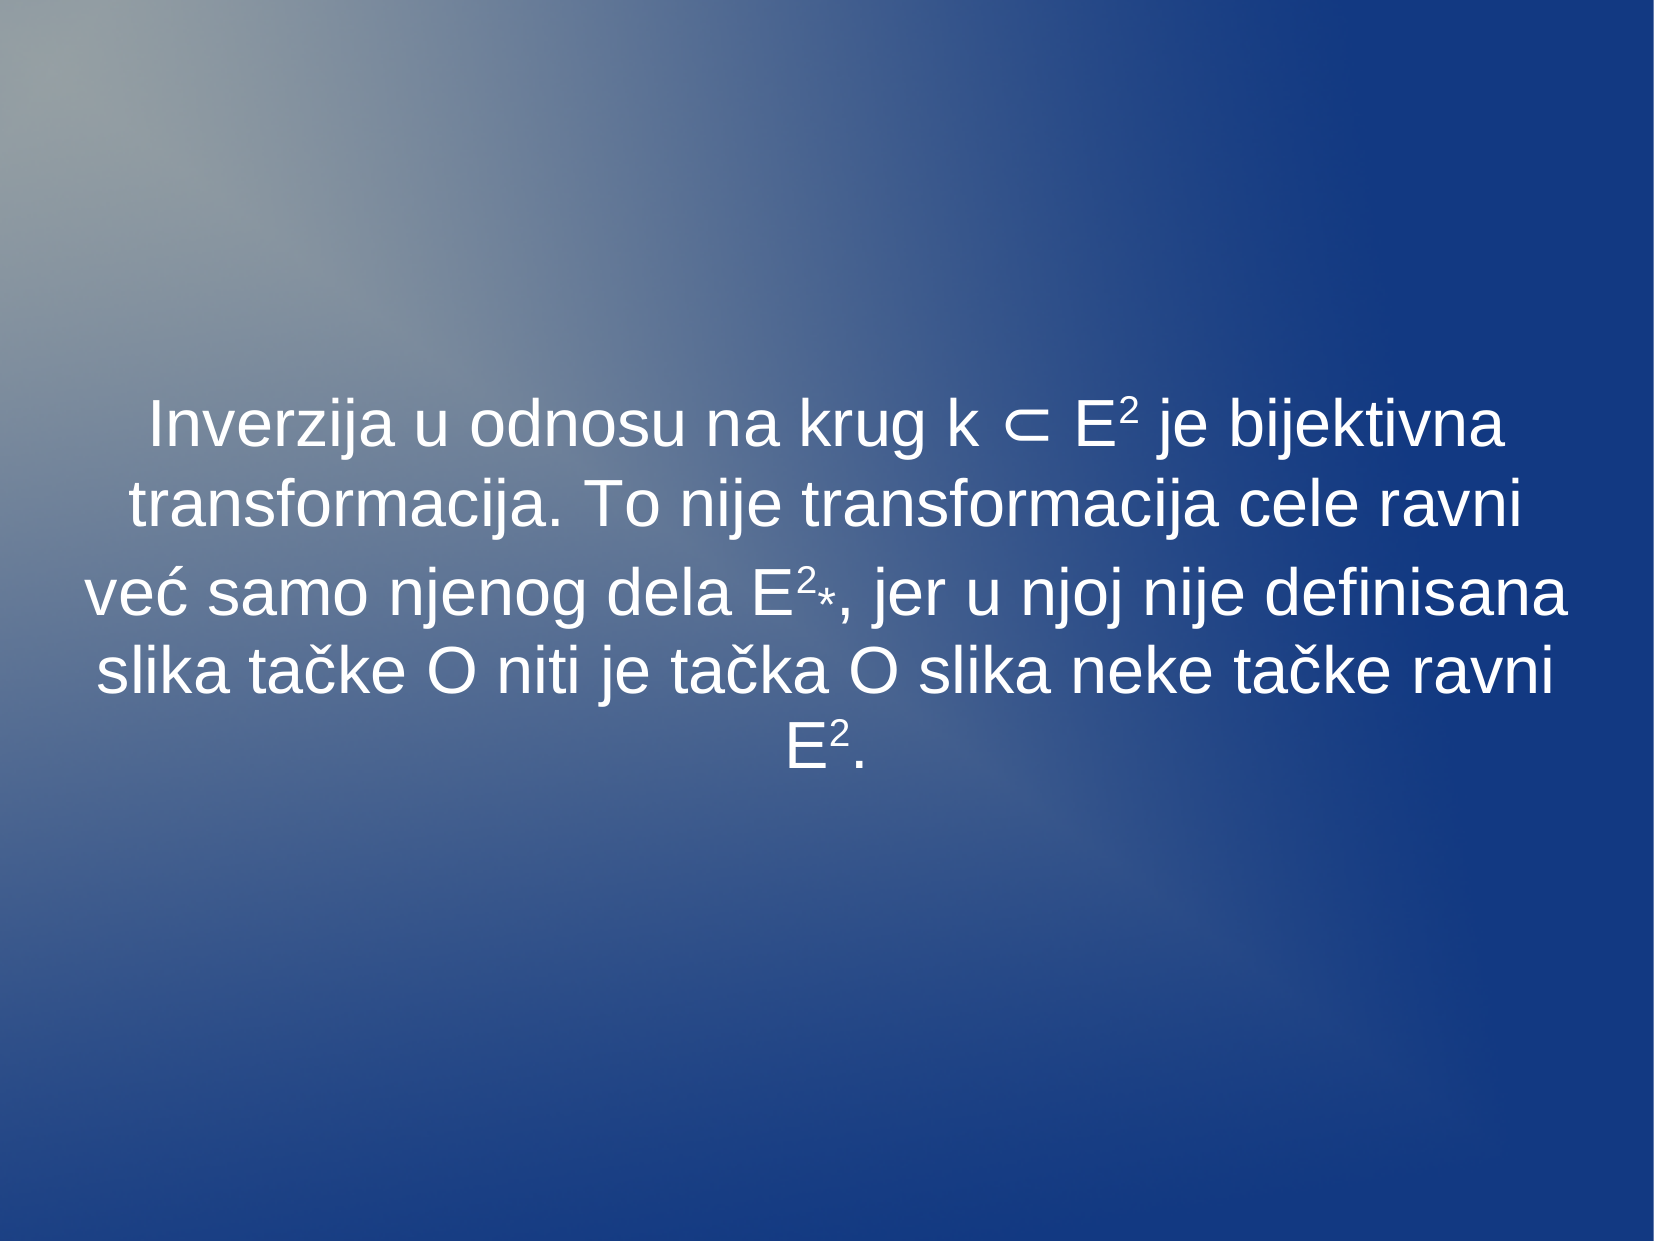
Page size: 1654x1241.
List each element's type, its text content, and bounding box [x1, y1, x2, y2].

subtitle Inverzija u odnosu na krug k ⊂ E2 je bijektivna transformacija. To nije transformacija cele ravni već samo njenog dela E2*, jer u njoj nije definisana slika tačke O niti je tačka O slika neke tačke ravni E2. [82, 49, 1571, 1109]
picture [0, 0, 1654, 1241]
